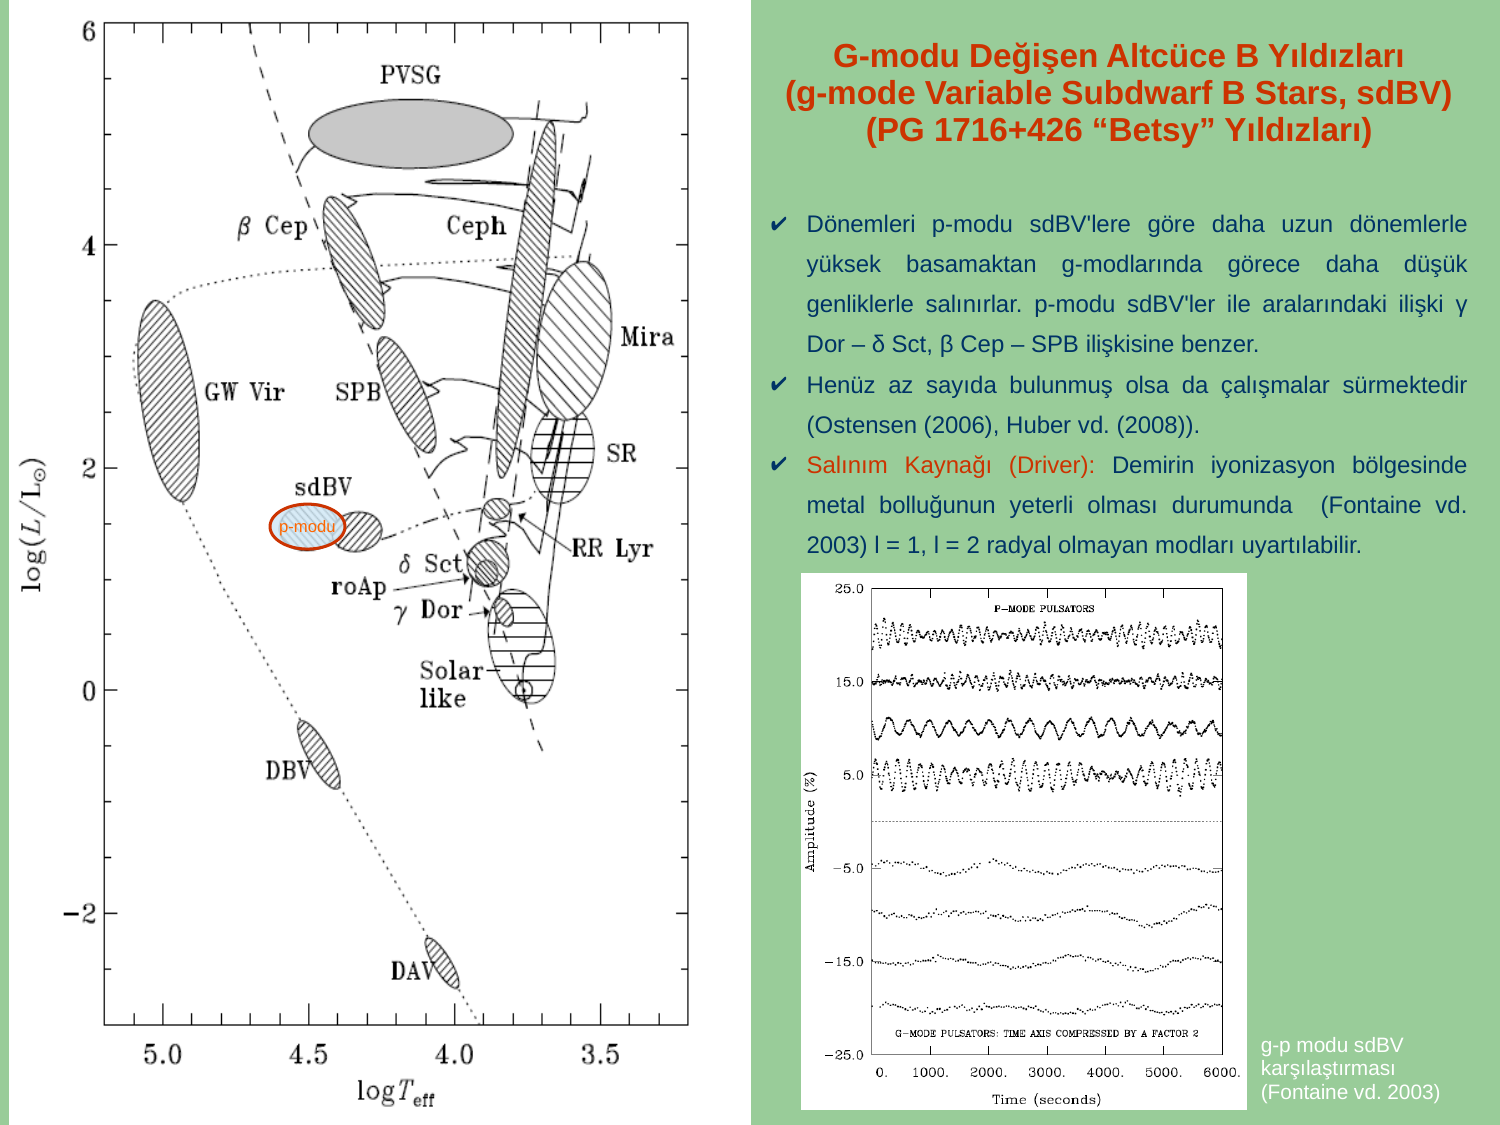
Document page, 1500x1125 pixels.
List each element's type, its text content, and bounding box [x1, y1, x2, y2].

text_box G-modu Değişen Altcüce B Yıldızları (g-mode Variable Subdwarf B Stars, sdBV) (PG 1716+426 “Betsy” Yıldızları) Dönemleri p-modu sdBV'lere göre daha uzun dönemlerle yüksek basamaktan g-modlarında görece daha düşük genliklerle salınırlar. p-modu sdBV'ler ile aralarındaki ilişki γ Dor – δ Sct, β Cep – SPB ilişkisine benzer. Henüz az sayıda bulunmuş olsa da çalışmalar sürmektedir (Ostensen (2006), Huber vd. (2008)). Salınım Kaynağı (Driver): Demirin iyonizasyon bölgesinde metal bolluğunun yeterli olması durumunda (Fontaine vd. 2003) l = 1, l = 2 radyal olmayan modları uyartılabilir. [756, 29, 1483, 1105]
text_box p-modu [270, 504, 346, 550]
picture [9, 0, 751, 1125]
text_box g-p modu sdBV karşılaştırması (Fontaine vd. 2003) [1246, 1026, 1483, 1112]
picture [801, 573, 1247, 1111]
